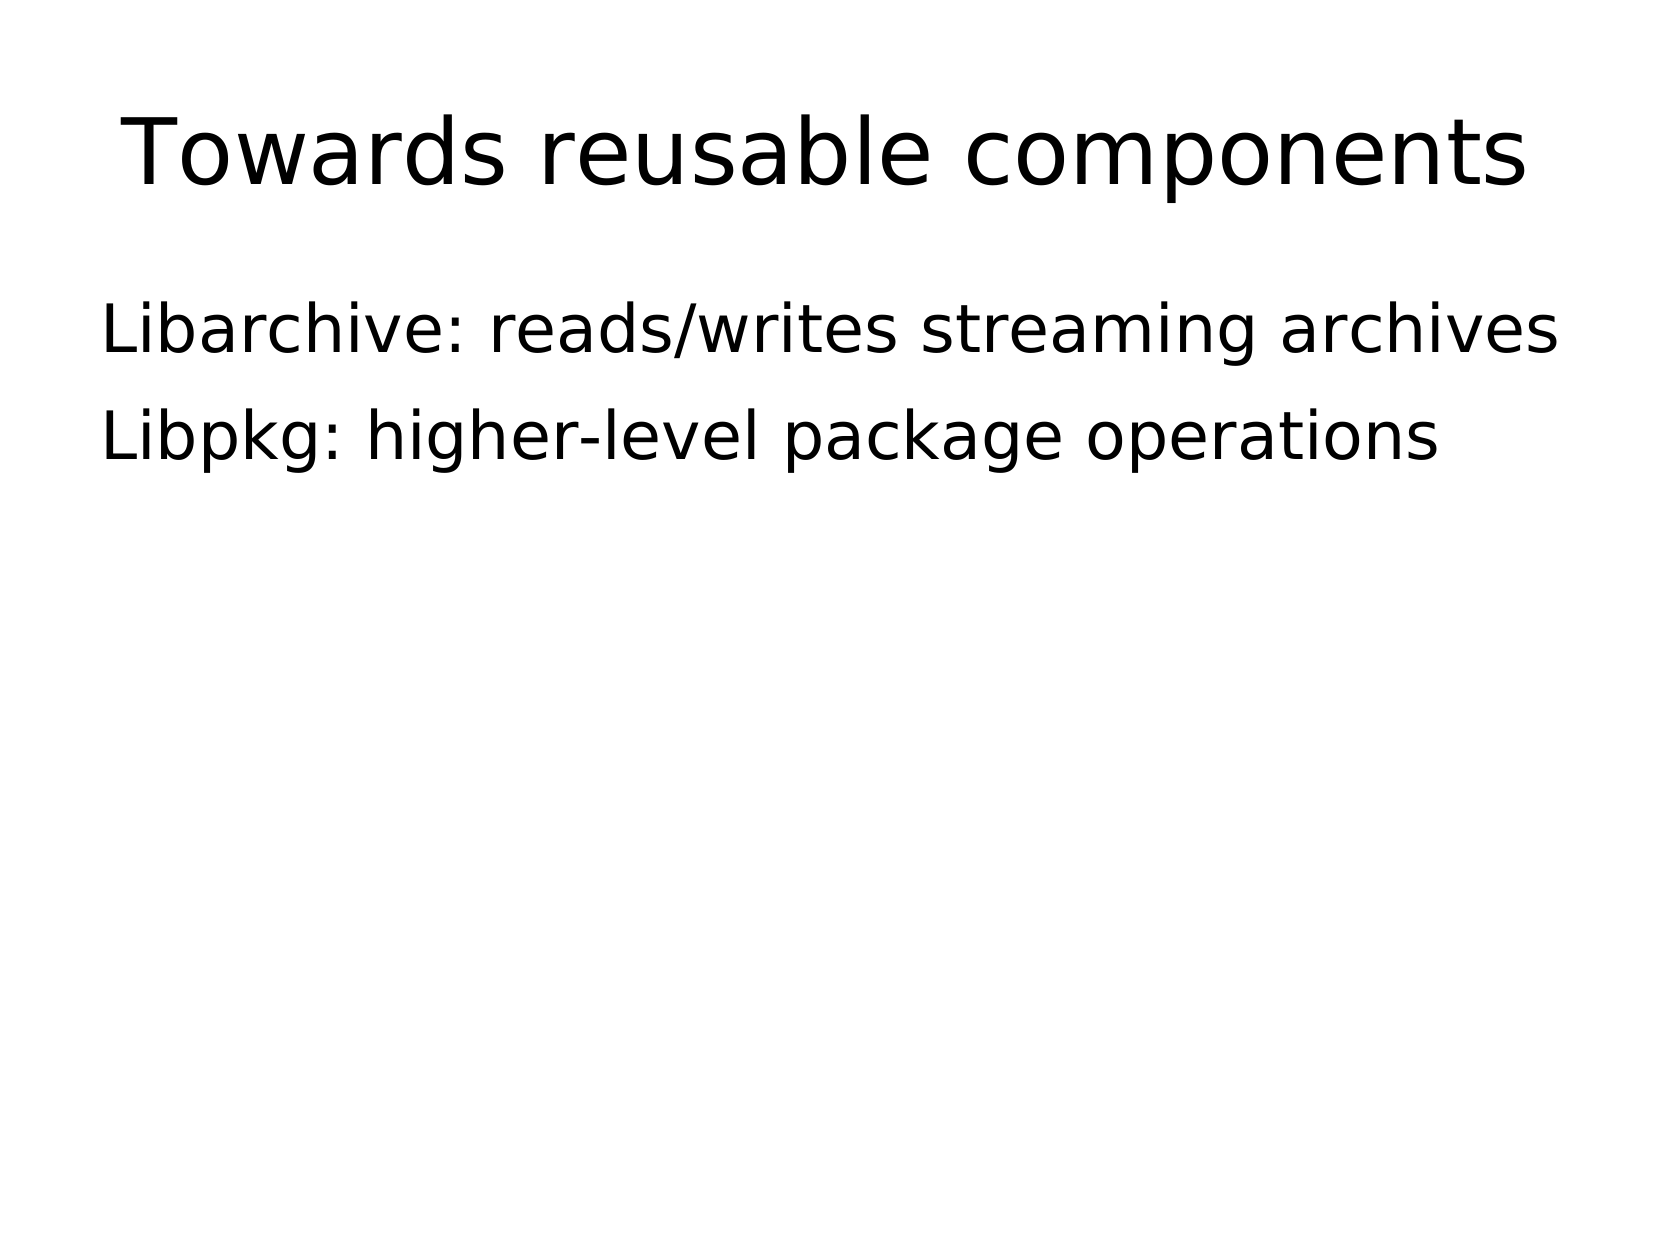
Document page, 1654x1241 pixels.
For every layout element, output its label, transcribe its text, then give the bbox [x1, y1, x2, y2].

list Libarchive: reads/writes streaming archives Libpkg: higher-level package operations [82, 290, 1571, 1109]
title Towards reusable components [82, 49, 1571, 257]
